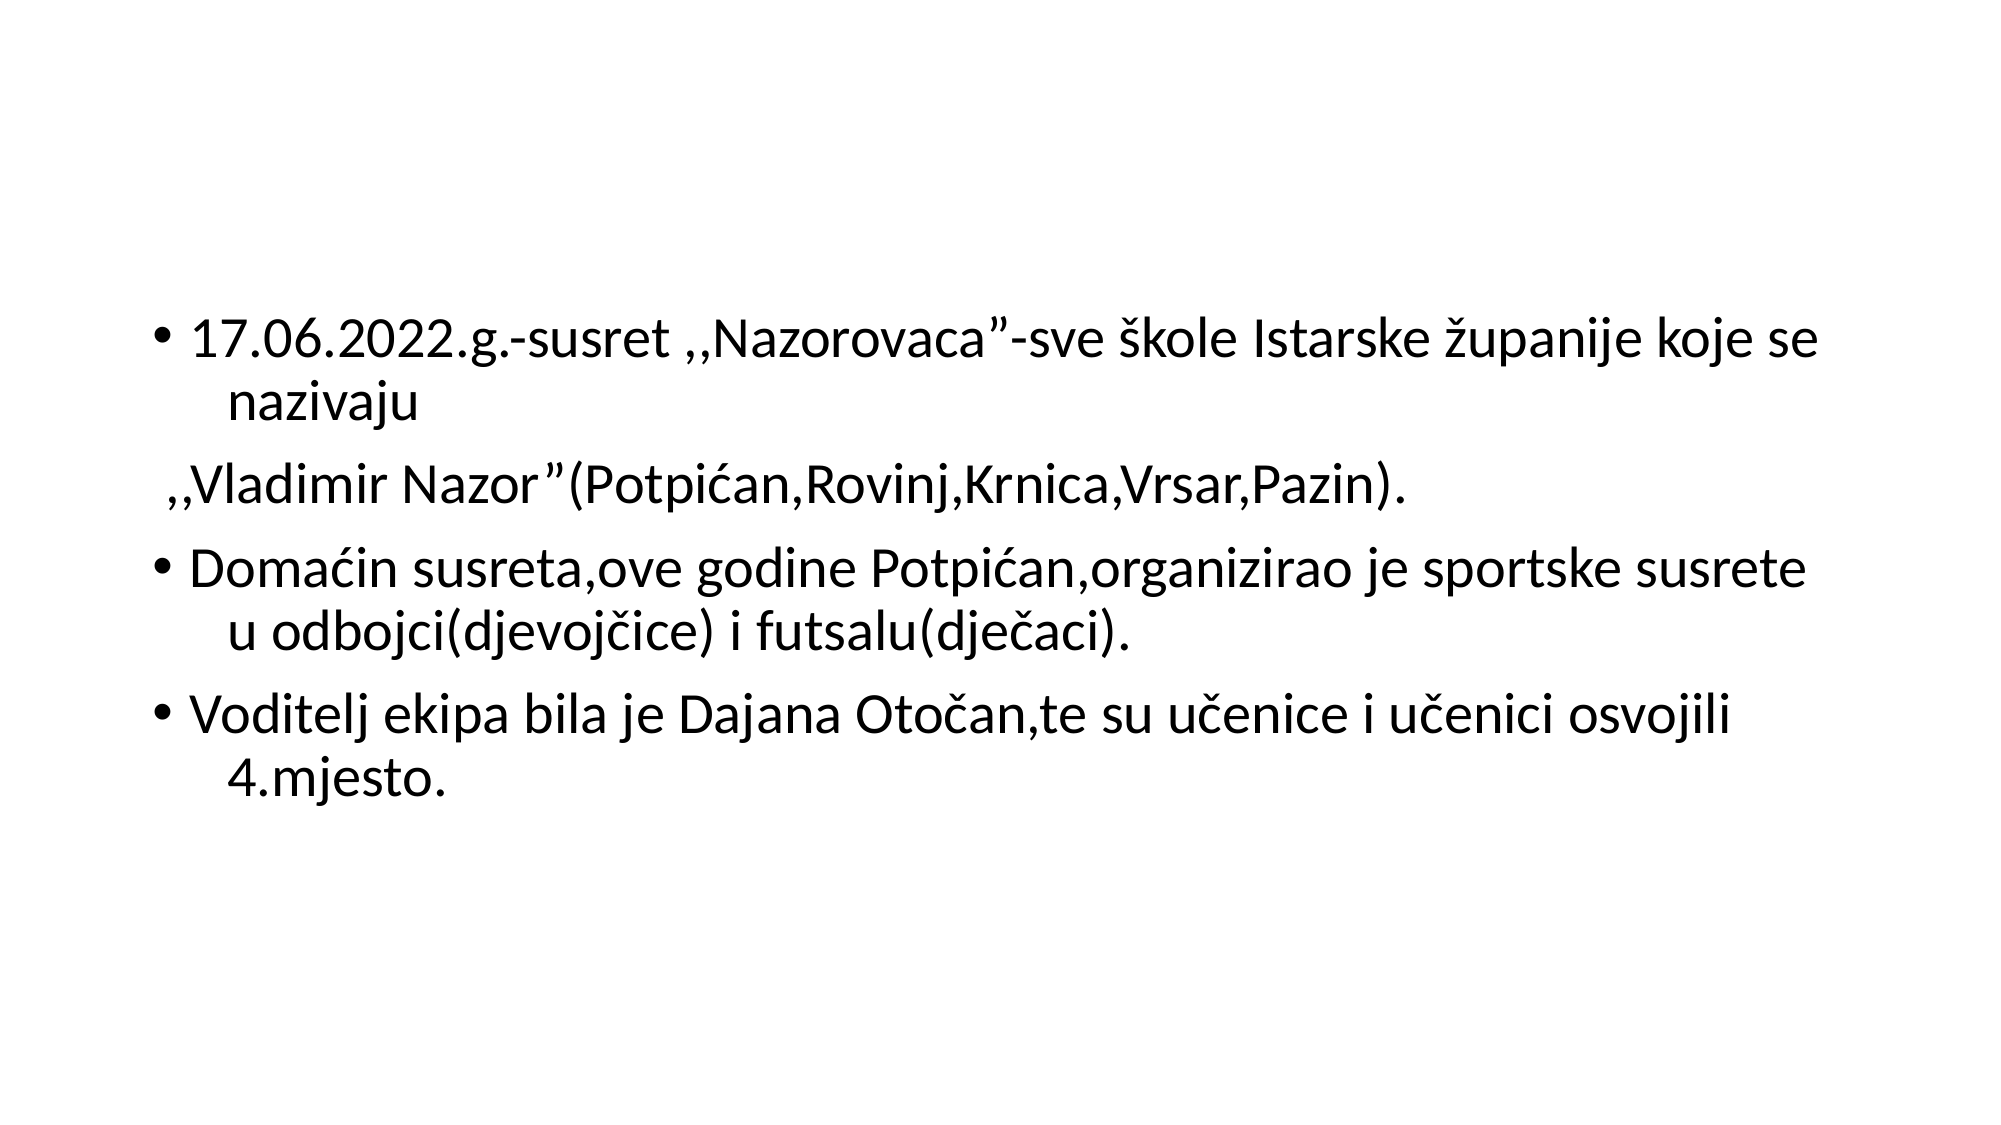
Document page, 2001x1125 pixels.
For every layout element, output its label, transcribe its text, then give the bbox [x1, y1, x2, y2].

list 17.06.2022.g.-susret ,,Nazorovaca”-sve škole Istarske županije koje se nazivaju ,,Vladimir Nazor”(Potpićan,Rovinj,Krnica,Vrsar,Pazin). Domaćin susreta,ove godine Potpićan,organizirao je sportske susrete u odbojci(djevojčice) i futsalu(dječaci). Voditelj ekipa bila je Dajana Otočan,te su učenice i učenici osvojili 4.mjesto. [137, 299, 1863, 1014]
